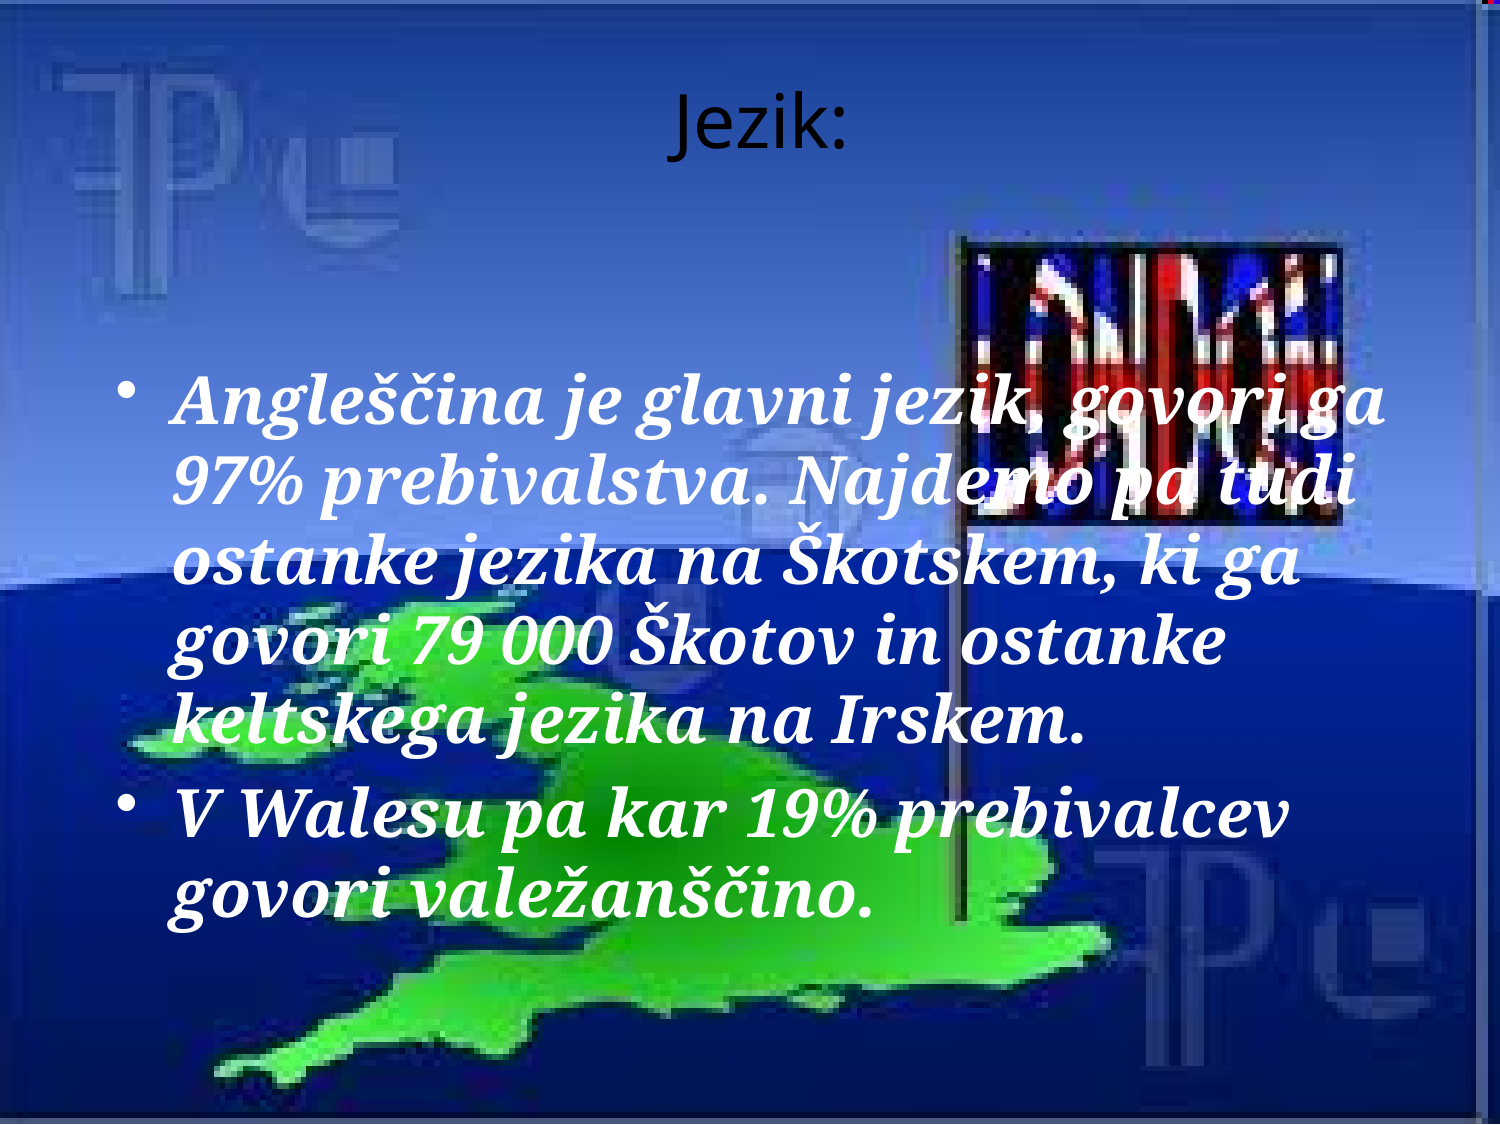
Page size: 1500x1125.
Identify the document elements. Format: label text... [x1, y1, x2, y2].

text_box Jezik: [549, 66, 975, 227]
list Angleščina je glavni jezik, govori ga 97% prebivalstva. Najdemo pa tudi ostanke jezika na Škotskem, ki ga govori 79 000 Škotov in ostanke keltskega jezika na Irskem. V Walesu pa kar 19% prebivalcev govori valežanščino. [100, 350, 1451, 977]
picture [0, 0, 1500, 1124]
